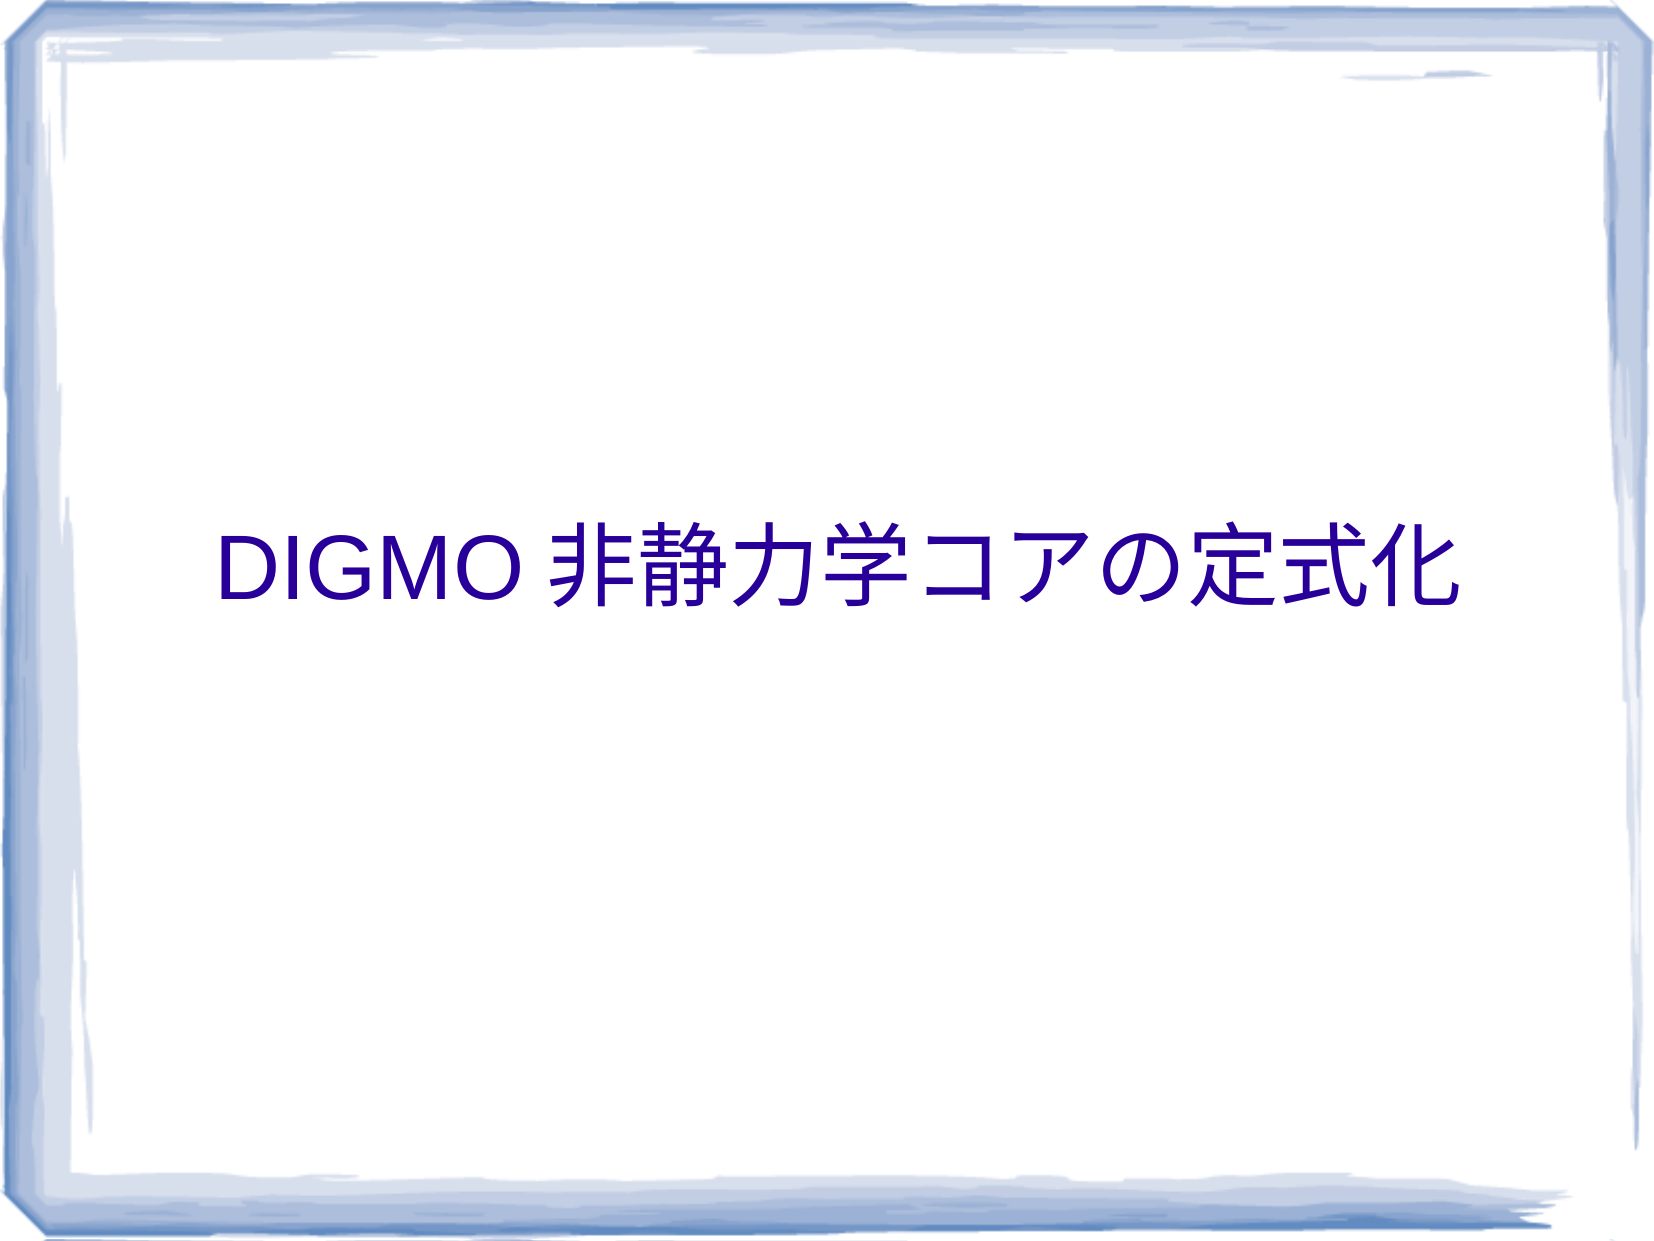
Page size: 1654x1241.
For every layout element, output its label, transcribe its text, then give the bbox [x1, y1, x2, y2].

title DIGMO非静力学コアの定式化 [53, 460, 1625, 668]
picture [0, 0, 1654, 1241]
